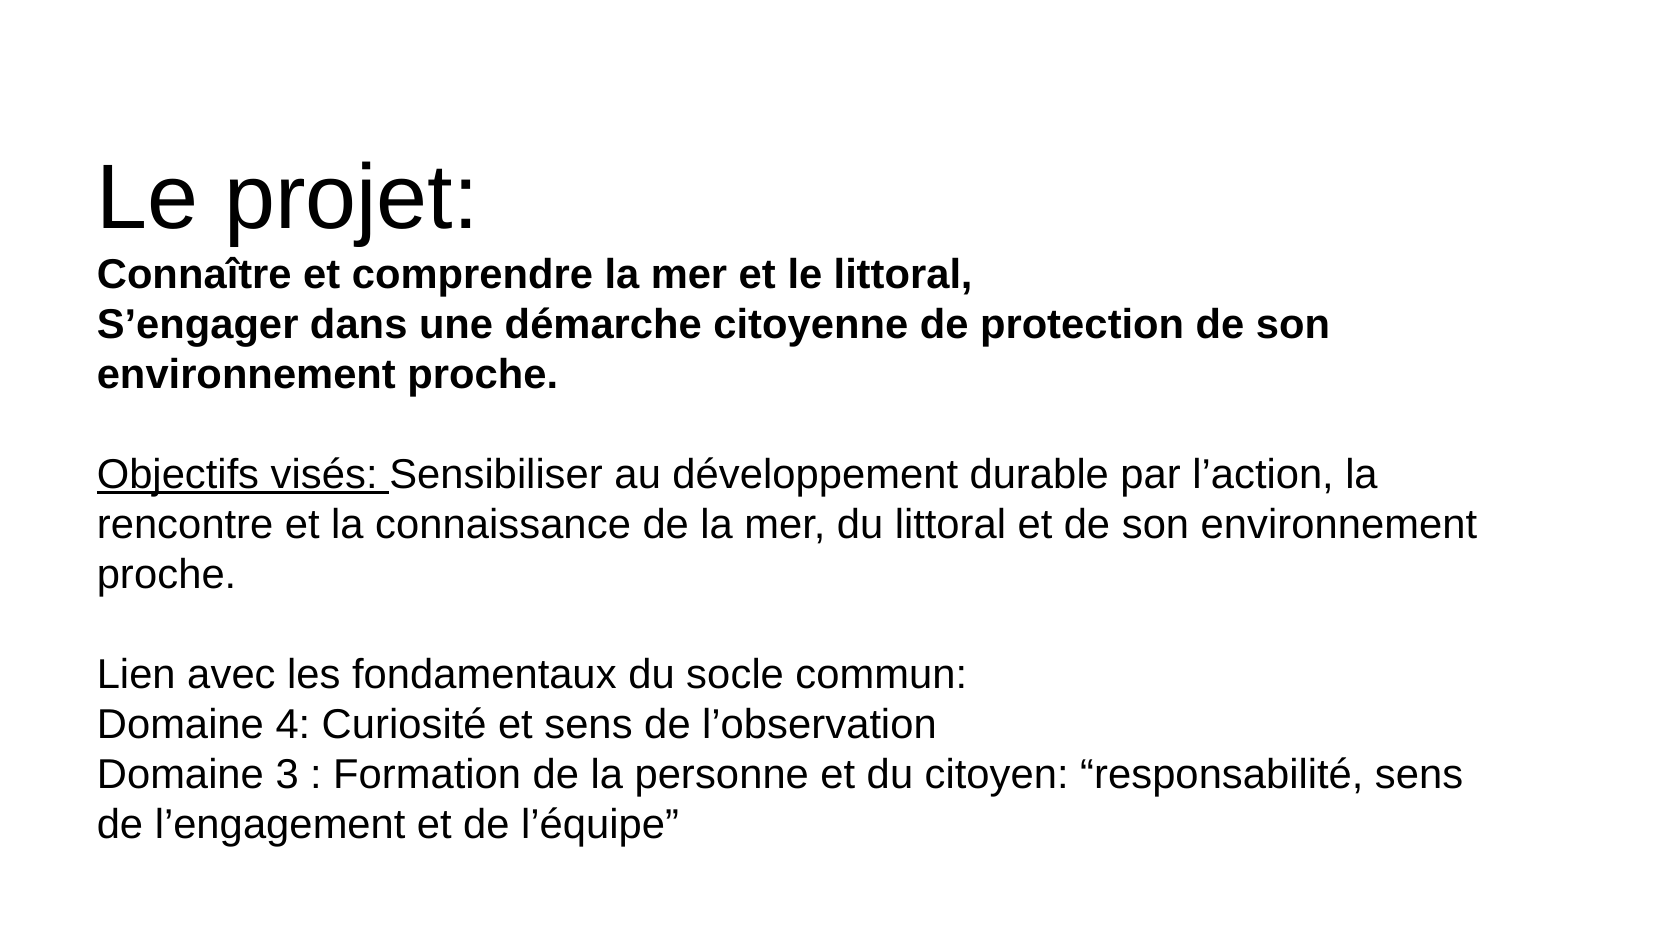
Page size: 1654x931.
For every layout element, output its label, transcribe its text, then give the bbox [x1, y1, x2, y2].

title Le projet: Connaître et comprendre la mer et le littoral, S’engager dans une démarche citoyenne de protection de son environnement proche. Objectifs visés: Sensibiliser au développement durable par l’action, la rencontre et la connaissance de la mer, du littoral et de son environnement proche. Lien avec les fondamentaux du socle commun: Domaine 4: Curiosité et sens de l’observation Domaine 3 : Formation de la personne et du citoyen: “responsabilité, sens de l’engagement et de l’équipe” [75, 75, 1501, 910]
